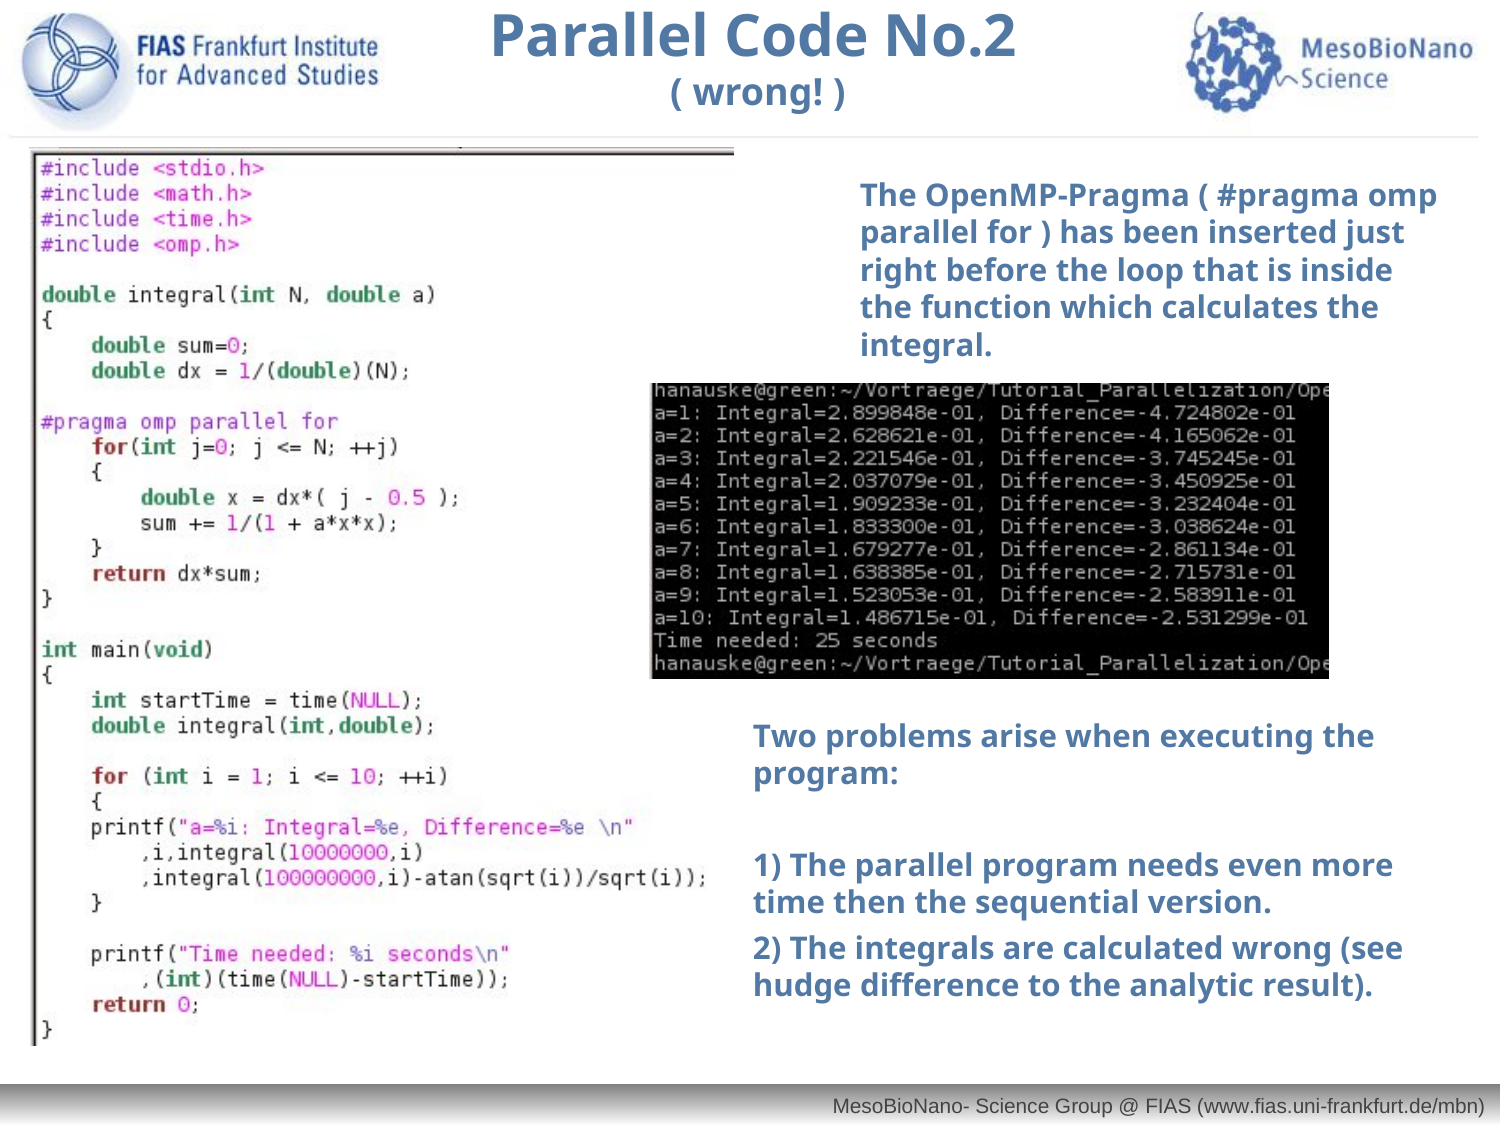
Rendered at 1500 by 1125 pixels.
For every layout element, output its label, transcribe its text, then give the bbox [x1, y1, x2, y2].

text_box The OpenMP-Pragma ( #pragma omp parallel for ) has been inserted just right before the loop that is inside the function which calculates the integral. [844, 167, 1466, 370]
picture [29, 147, 1329, 1046]
text_box Two problems arise when executing the program: The parallel program needs even more time then the sequential version. The integrals are calculated wrong (see hudge difference to the analytic result). [738, 708, 1477, 1048]
title Parallel Code No.2 ( wrong! ) [0, 0, 1499, 142]
